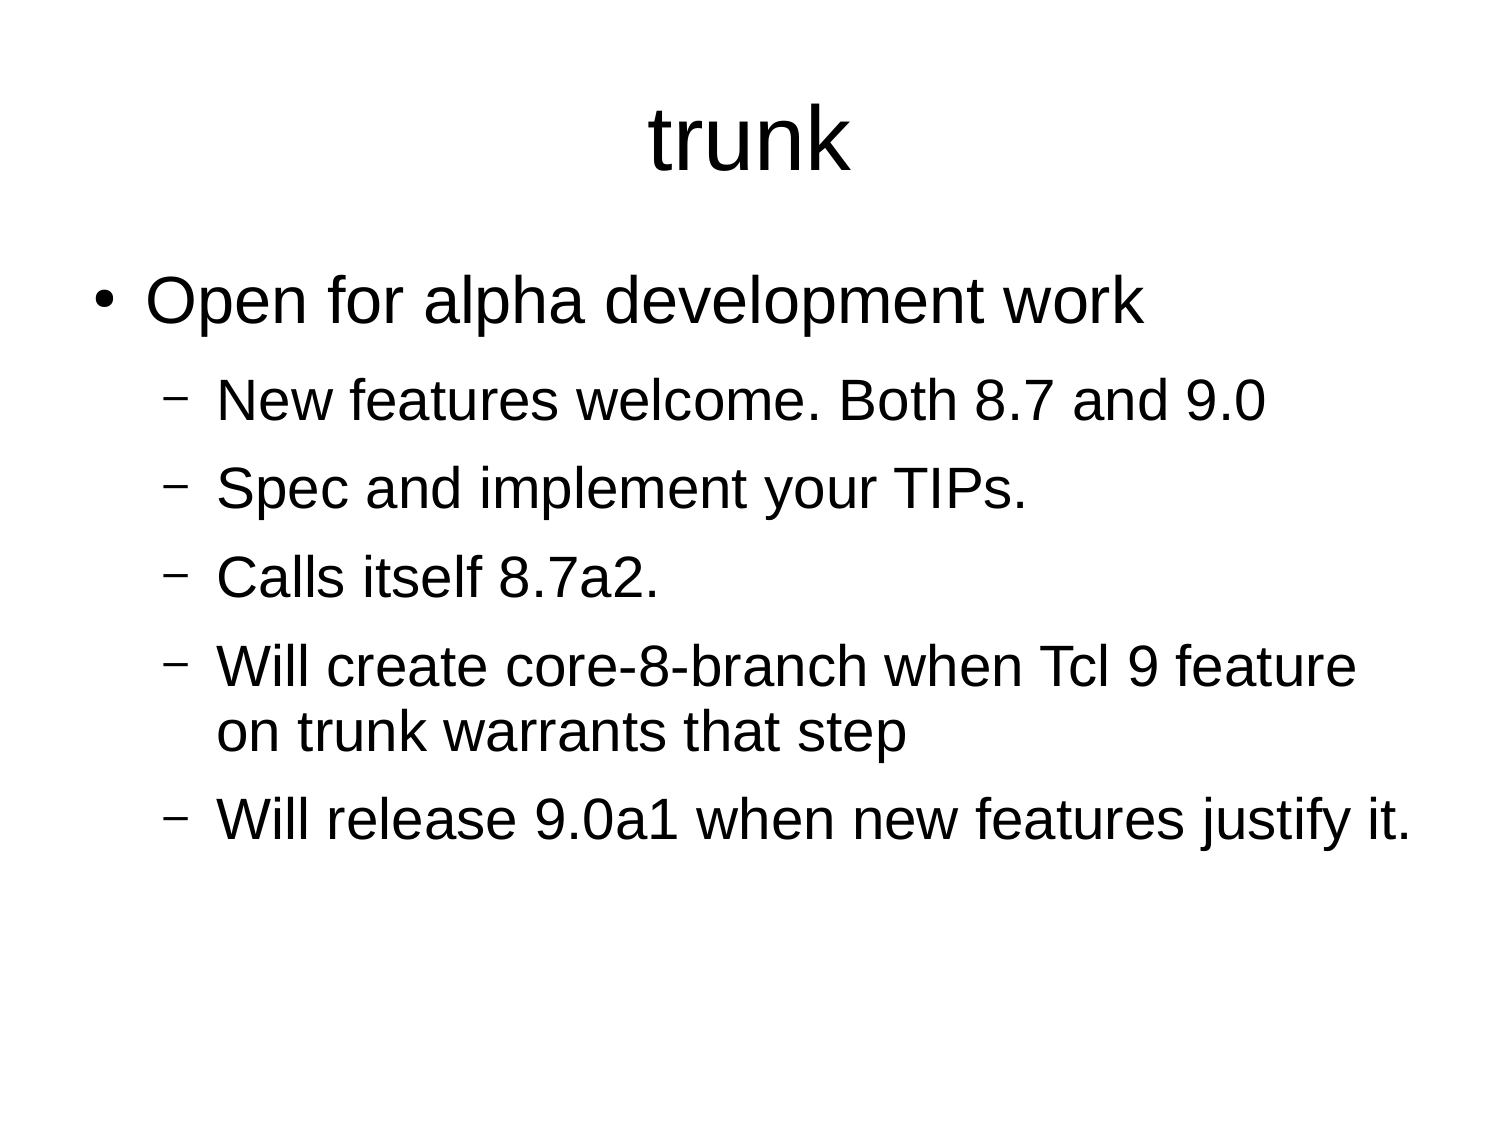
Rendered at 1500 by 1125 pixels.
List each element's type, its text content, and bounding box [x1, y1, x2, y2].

title trunk [75, 44, 1425, 233]
list Open for alpha development work New features welcome. Both 8.7 and 9.0 Spec and implement your TIPs. Calls itself 8.7a2. Will create core-8-branch when Tcl 9 feature on trunk warrants that step Will release 9.0a1 when new features justify it. [75, 263, 1425, 916]
